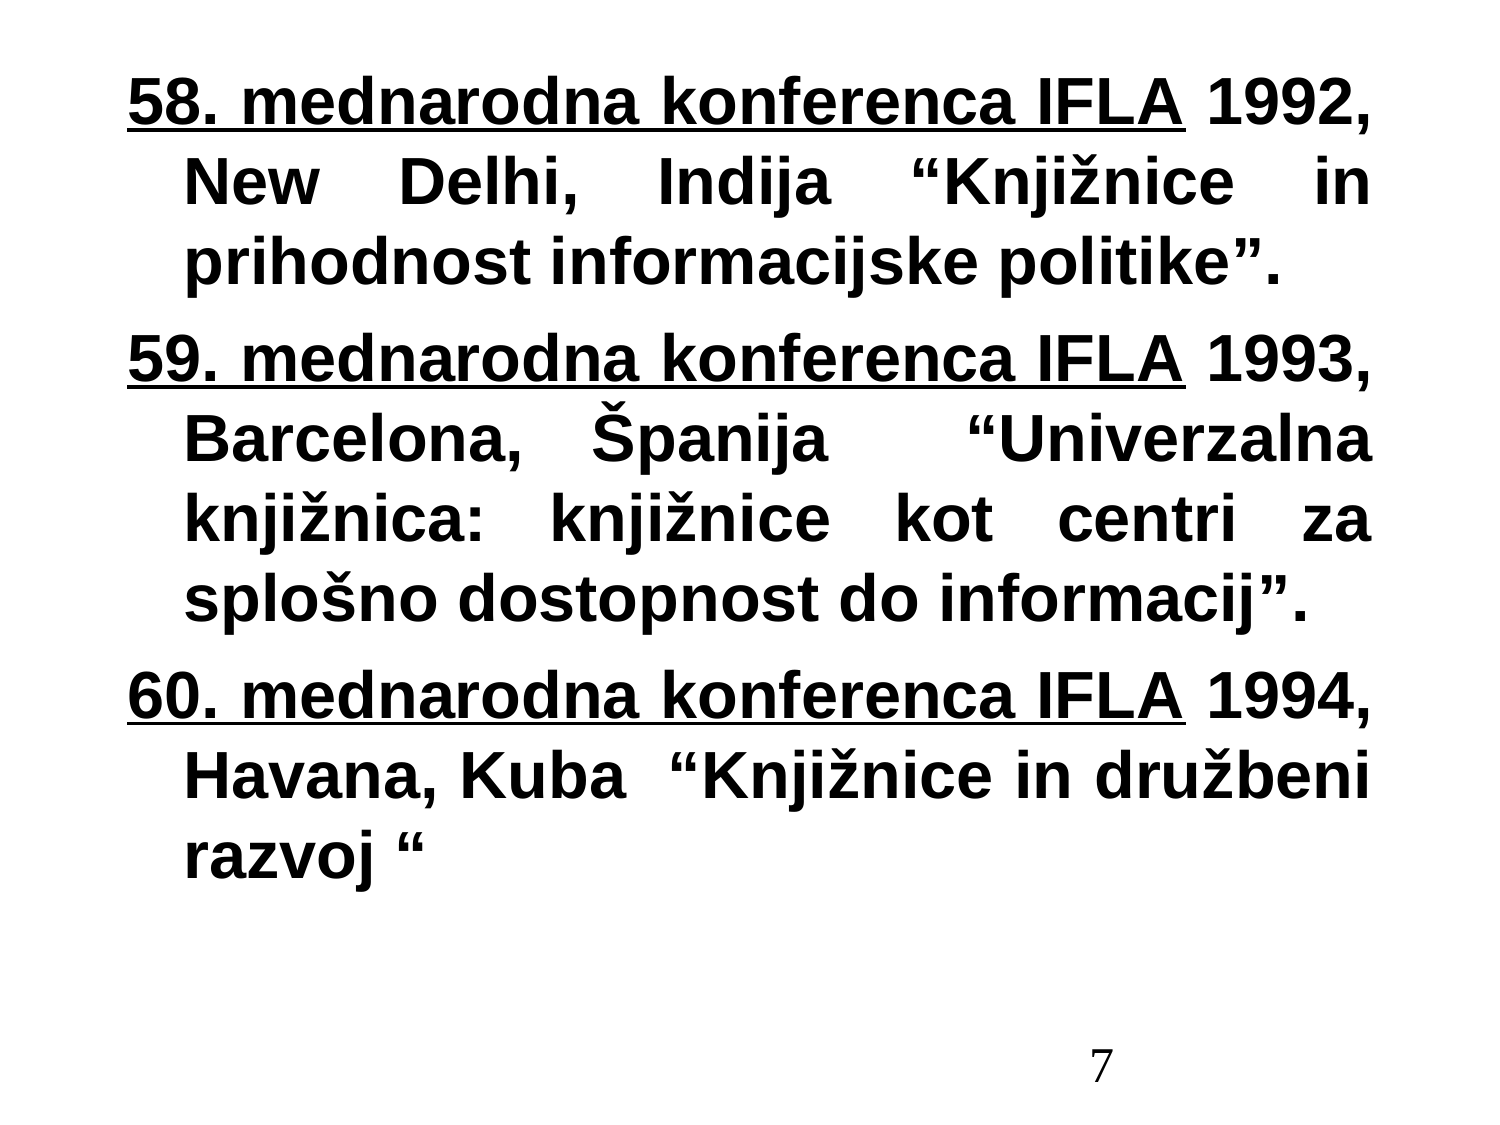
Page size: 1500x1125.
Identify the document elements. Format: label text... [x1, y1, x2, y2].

list 58. mednarodna konferenca IFLA 1992, New Delhi, Indija “Knjižnice in prihodnost informacijske politike”. 59. mednarodna konferenca IFLA 1993, Barcelona, Španija “Univerzalna knjižnica: knjižnice kot centri za splošno dostopnost do informacij”. 60. mednarodna konferenca IFLA 1994, Havana, Kuba “Knjižnice in družbeni razvoj “ [112, 49, 1388, 1038]
